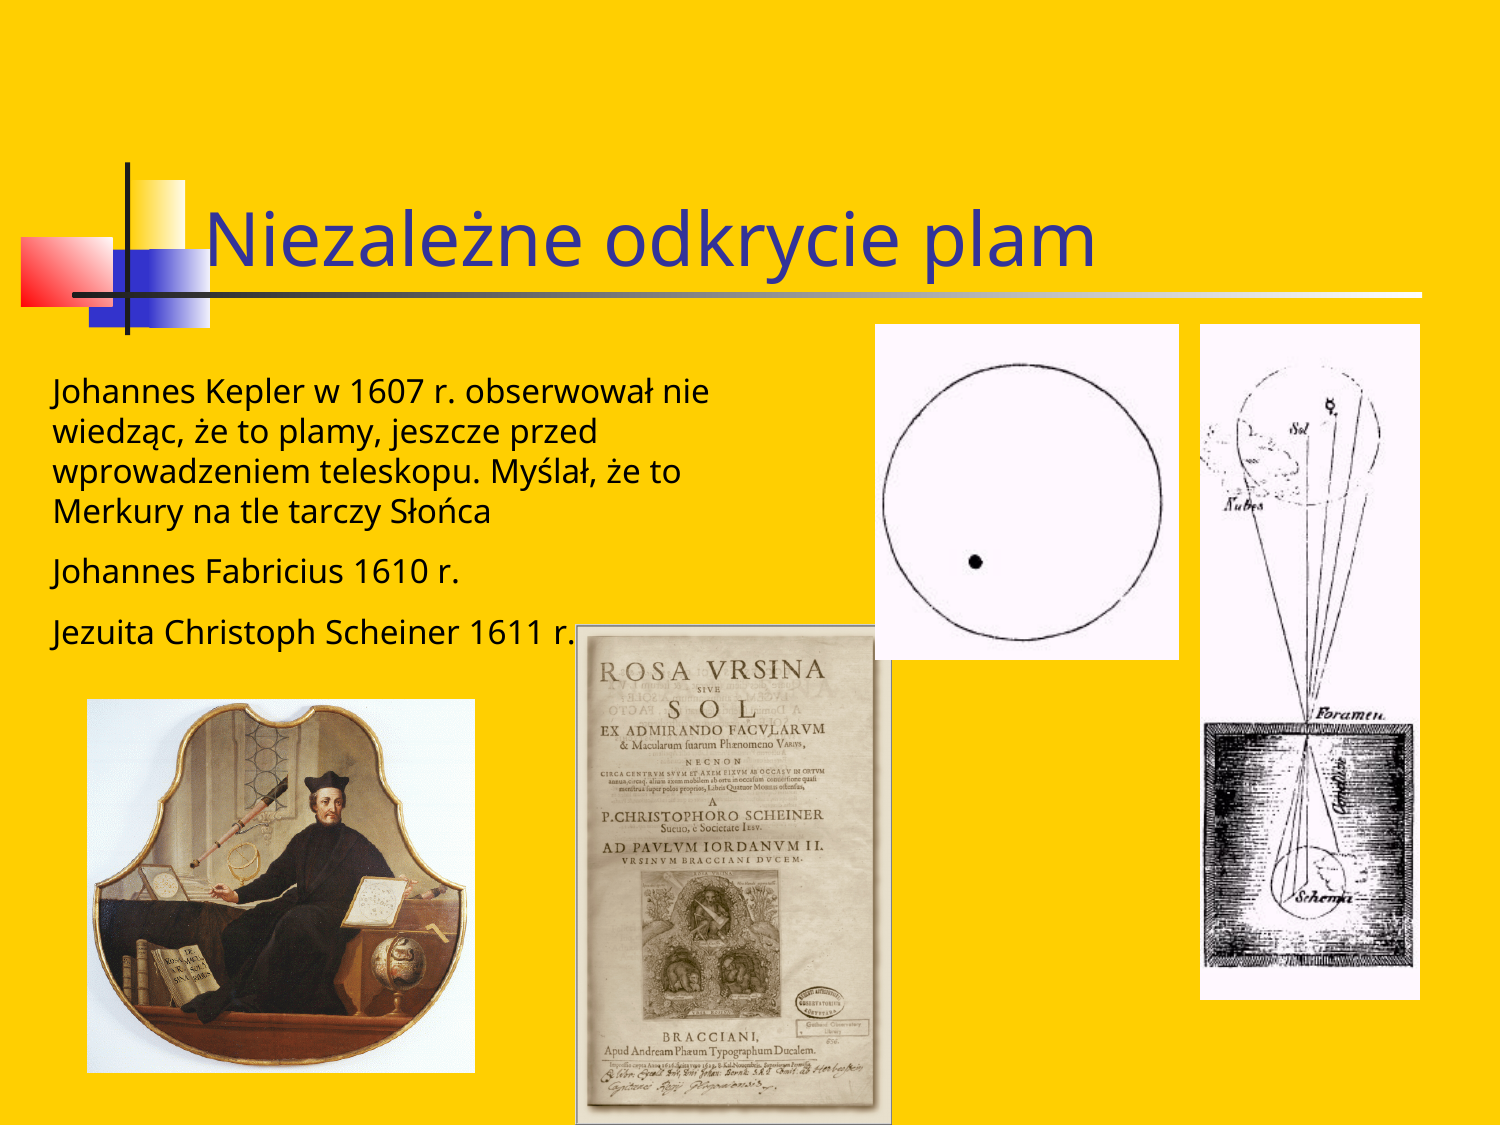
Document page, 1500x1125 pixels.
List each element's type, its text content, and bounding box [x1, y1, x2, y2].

picture [87, 699, 475, 1073]
picture [575, 324, 1179, 1125]
picture [1200, 324, 1420, 1000]
title Niezależne odkrycie plam [188, 101, 1468, 289]
text_box Johannes Kepler w 1607 r. obserwował nie wiedząc, że to plamy, jeszcze przed wprowadzeniem teleskopu. Myślał, że to Merkury na tle tarczy Słońca Johannes Fabricius 1610 r. Jezuita Christoph Scheiner 1611 r. [37, 362, 776, 659]
